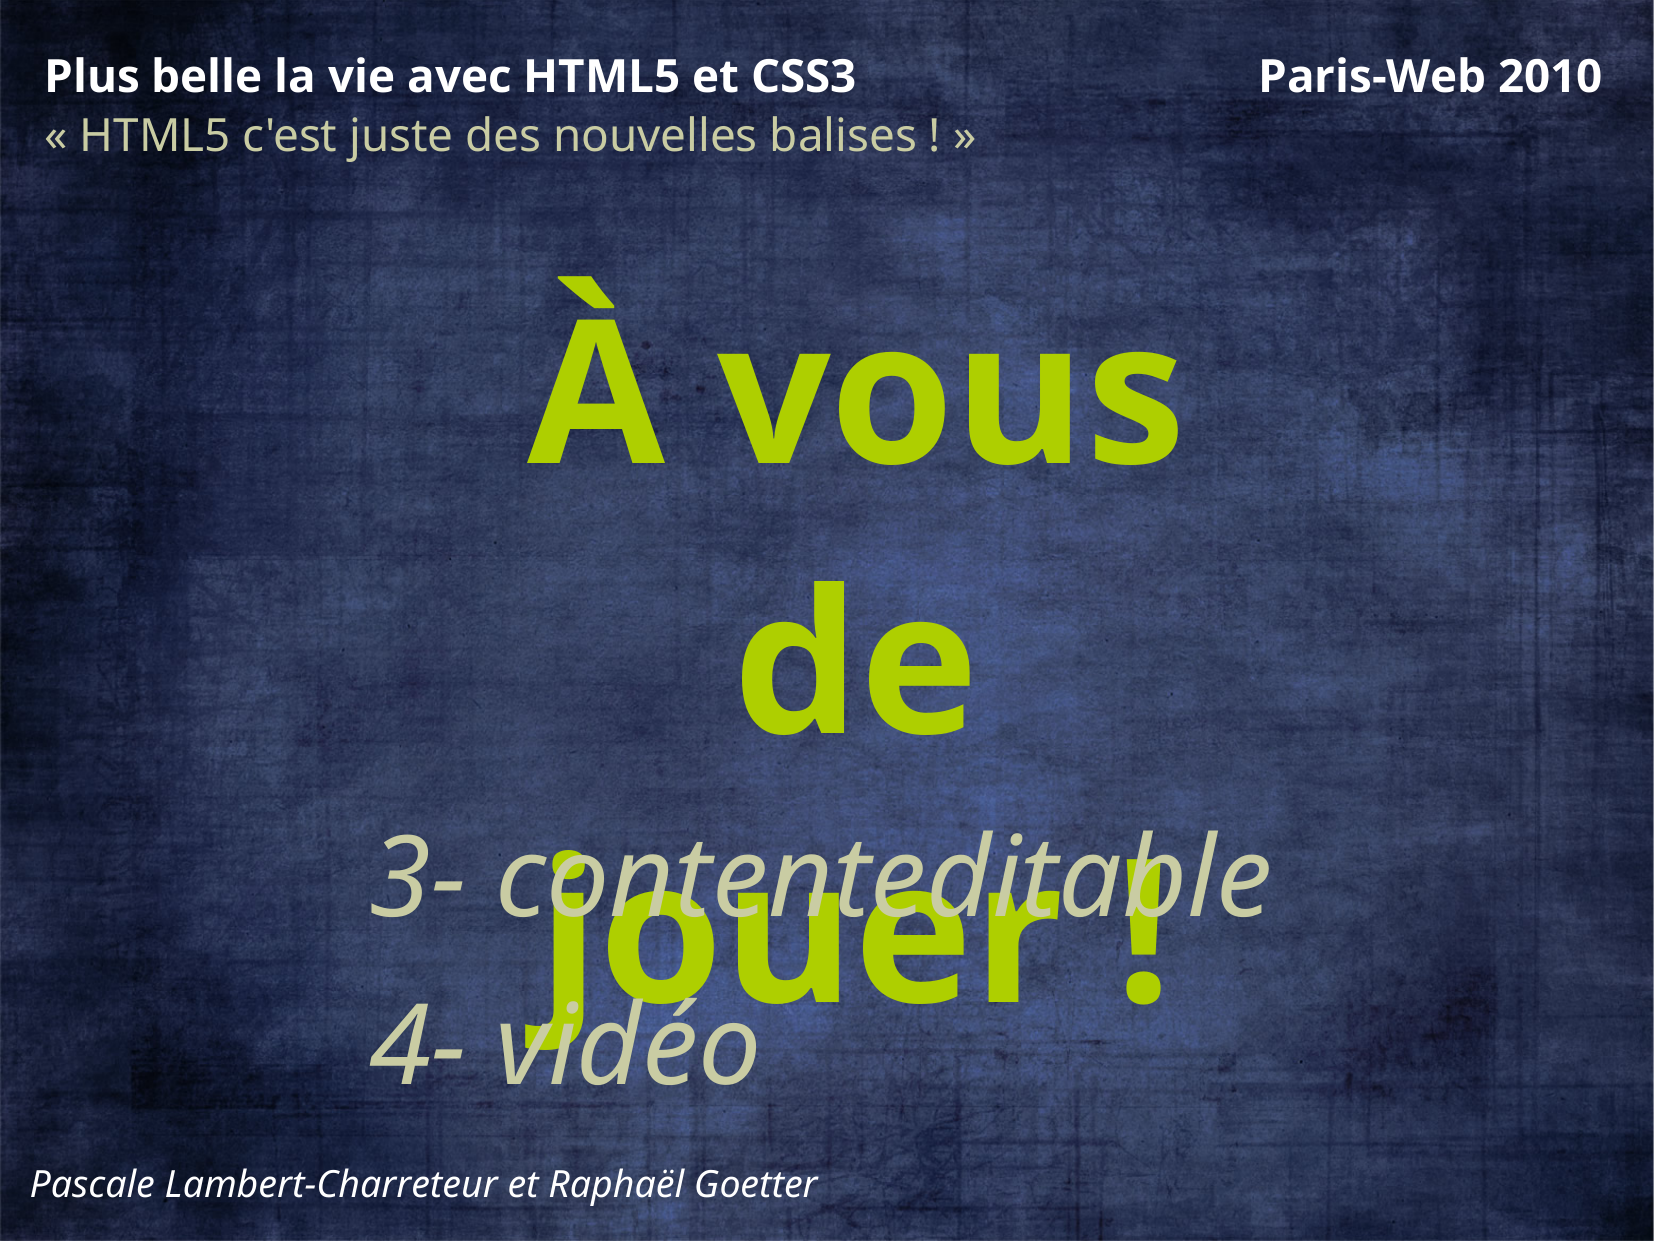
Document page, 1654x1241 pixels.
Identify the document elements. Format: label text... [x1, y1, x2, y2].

text_box À vous de jouer ! [383, 242, 1329, 709]
text_box « HTML5 c'est juste des nouvelles balises ! » [29, 88, 1447, 156]
picture [0, 0, 1654, 1241]
text_box Plus belle la vie avec HTML5 et CSS3 [29, 29, 1063, 88]
text_box Pascale Lambert-Charreteur et Raphaël Goetter [29, 1157, 1329, 1201]
text_box 3- contenteditable 4- vidéo [354, 773, 1300, 1056]
